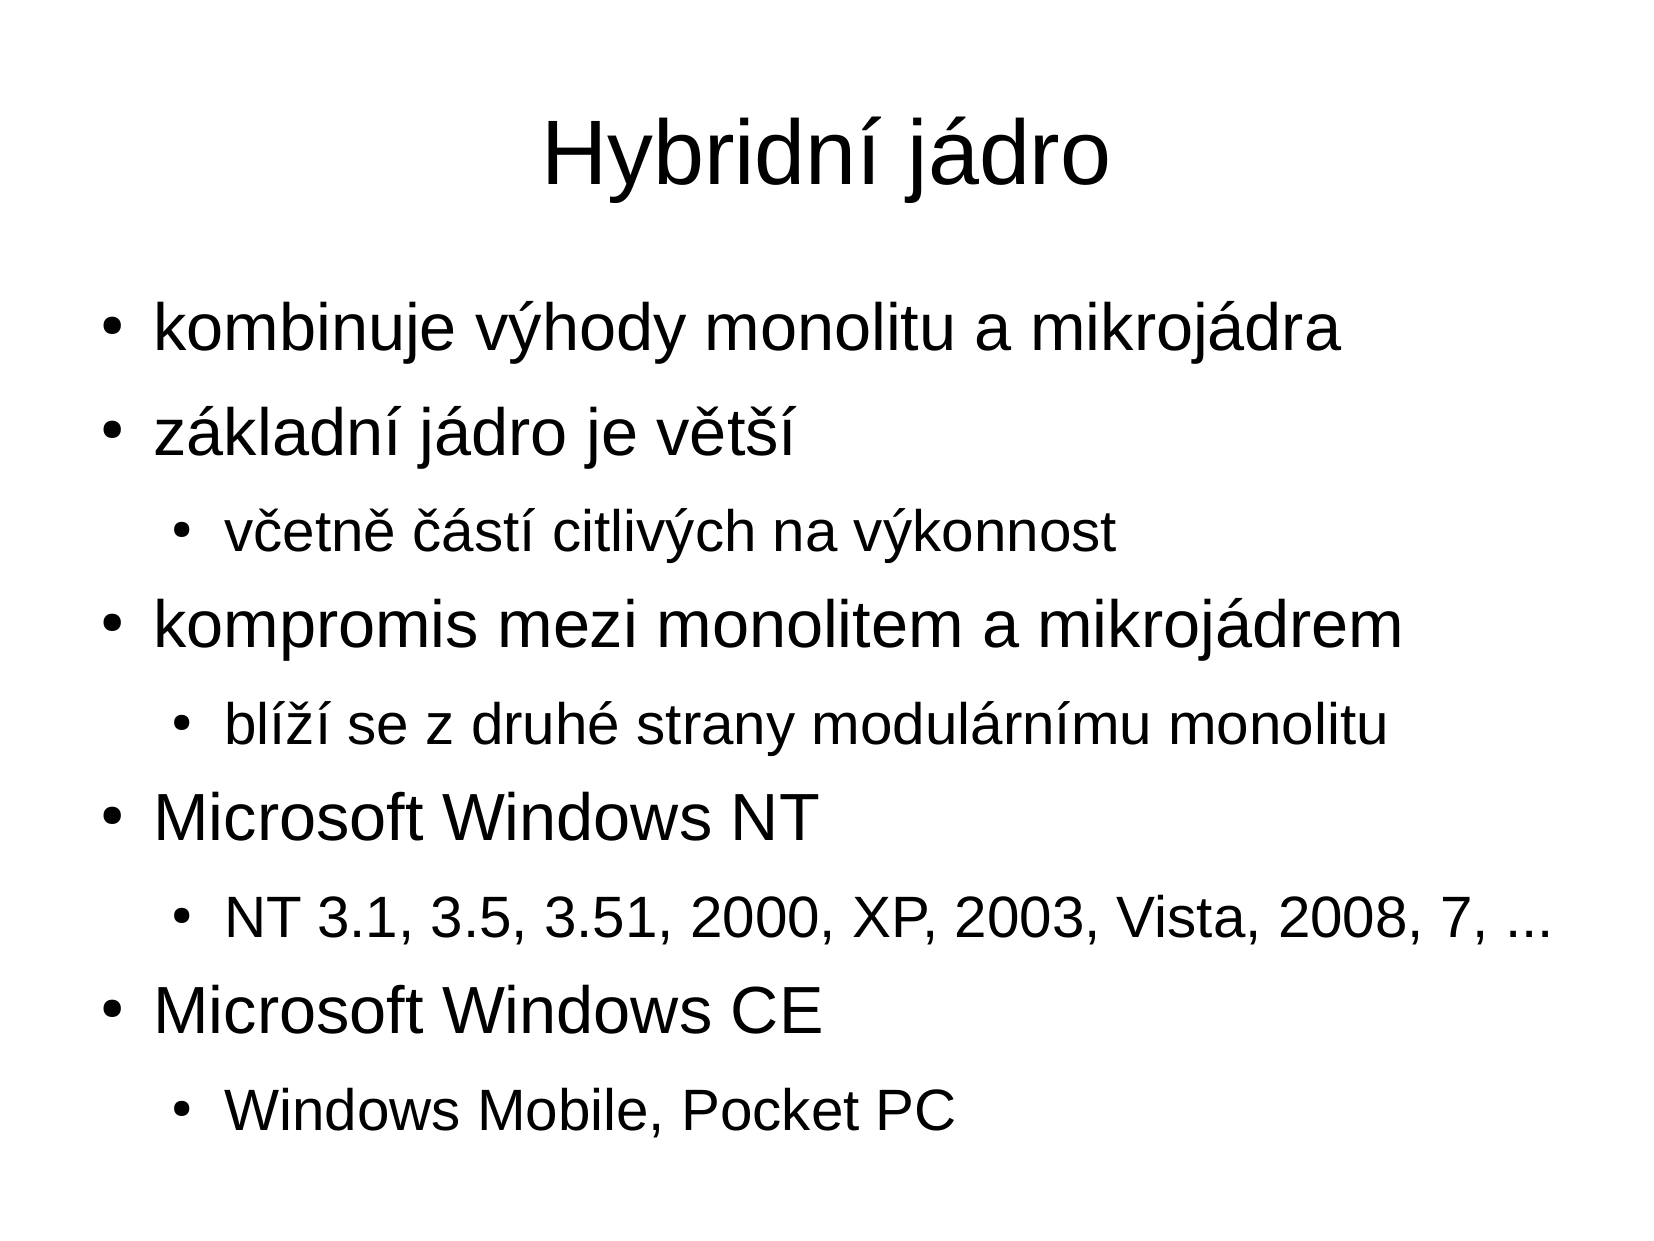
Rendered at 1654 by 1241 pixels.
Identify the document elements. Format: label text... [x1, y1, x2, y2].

list kombinuje výhody monolitu a mikrojádra základní jádro je větší včetně částí citlivých na výkonnost kompromis mezi monolitem a mikrojádrem blíží se z druhé strany modulárnímu monolitu Microsoft Windows NT NT 3.1, 3.5, 3.51, 2000, XP, 2003, Vista, 2008, 7, ... Microsoft Windows CE Windows Mobile, Pocket PC [82, 290, 1571, 1143]
title Hybridní jádro [82, 56, 1571, 250]
